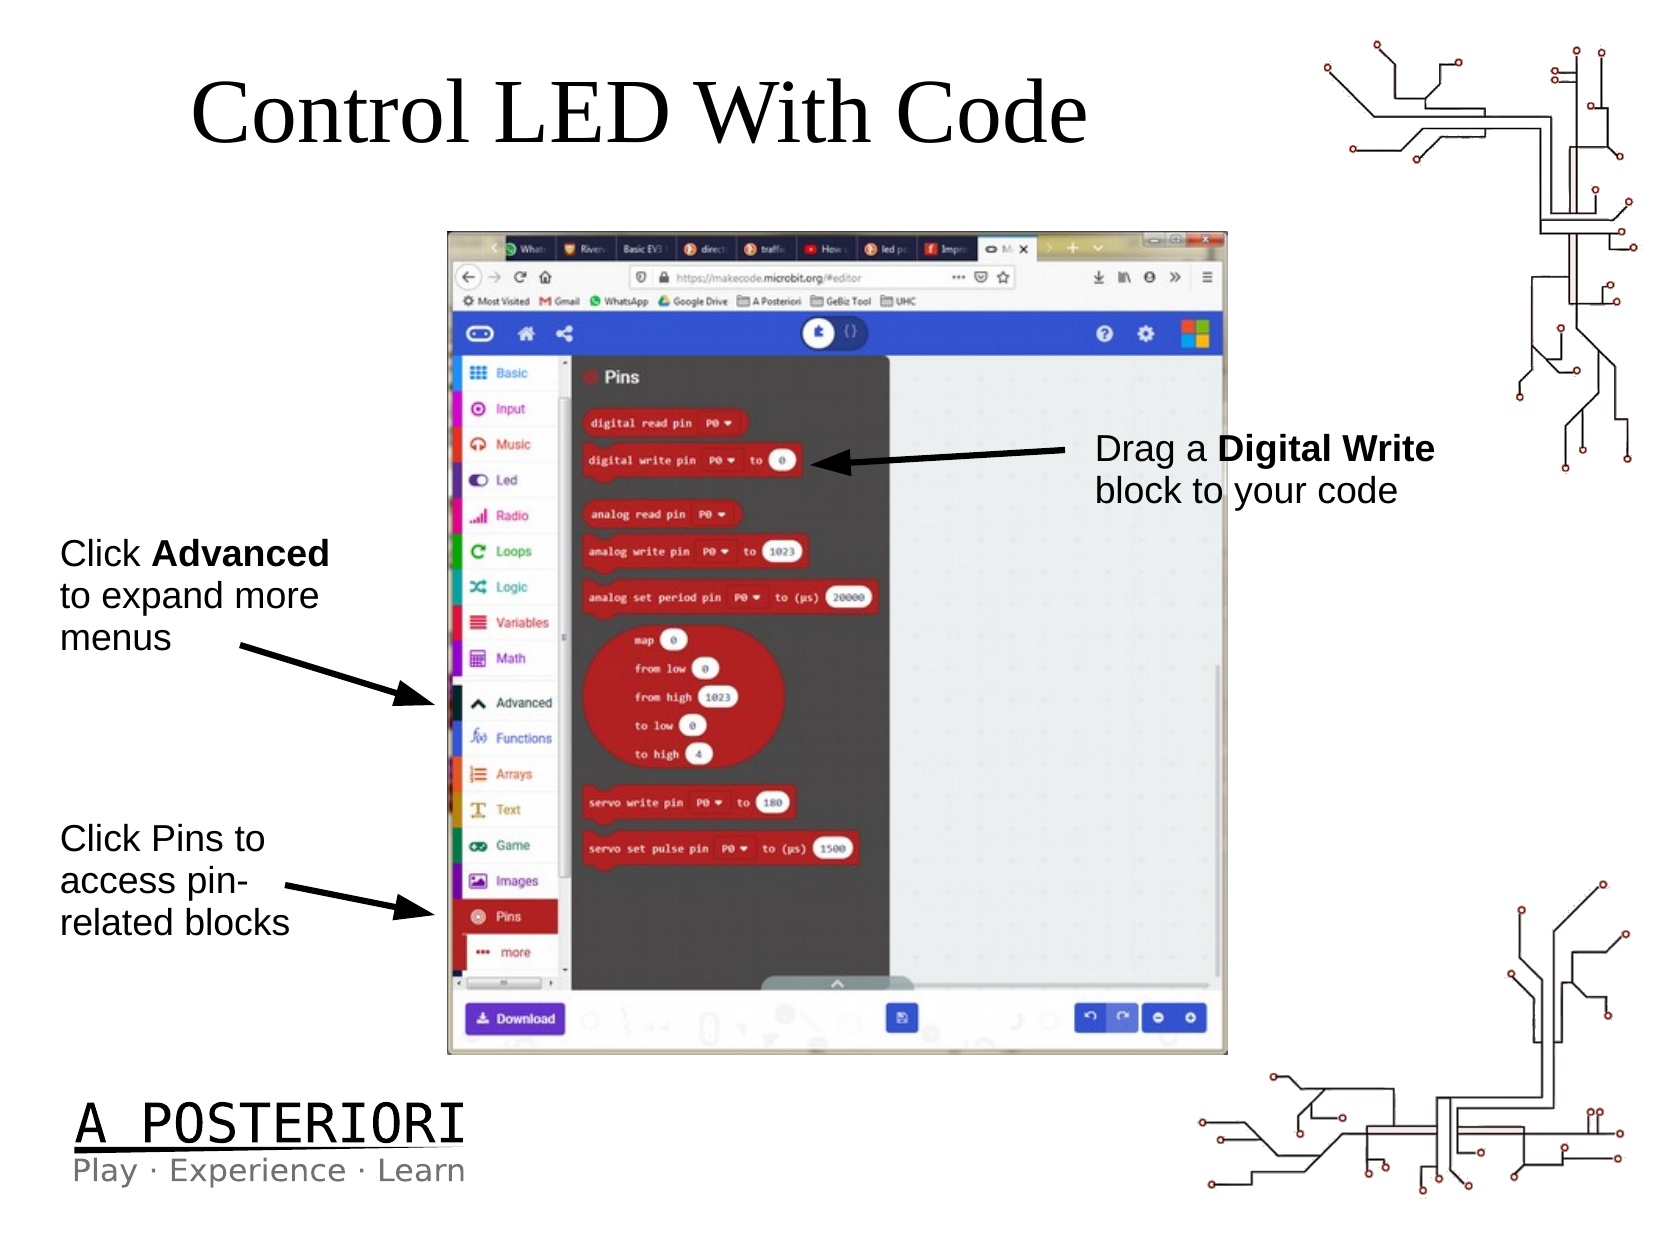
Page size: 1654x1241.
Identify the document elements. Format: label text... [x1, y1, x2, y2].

picture [447, 231, 1636, 1201]
text_box Drag a Digital Write block to your code [1080, 420, 1501, 518]
picture [1305, 35, 1643, 496]
text_box Click Advanced to expand more menus [45, 525, 376, 665]
text_box Click Pins to access pin-related blocks [45, 810, 376, 950]
picture [73, 1101, 466, 1189]
title Control LED With Code [29, 8, 1252, 216]
